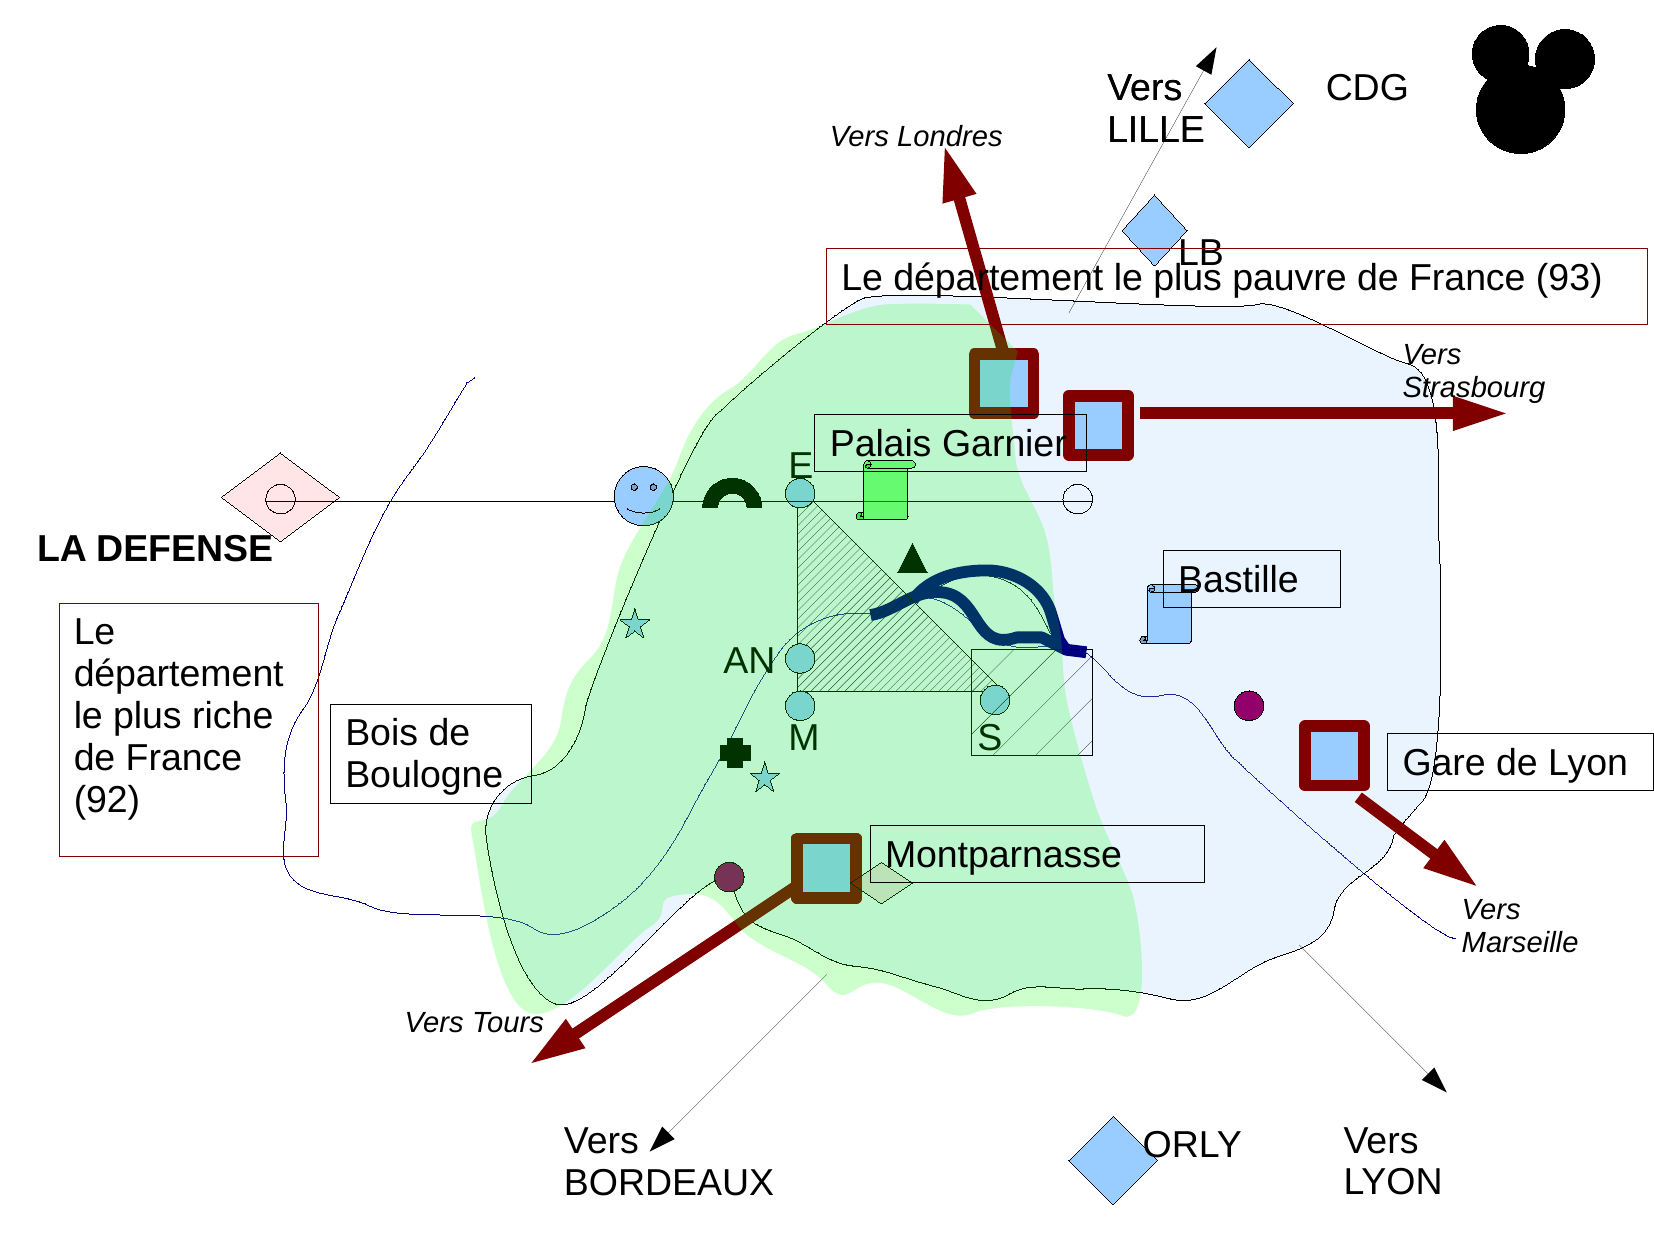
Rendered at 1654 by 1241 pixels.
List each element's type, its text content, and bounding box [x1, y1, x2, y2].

text_box Vers Strasbourg [1387, 330, 1595, 411]
text_box Le département le plus riche de France (92) [59, 603, 319, 857]
text_box [471, 322, 1441, 1017]
text_box Bastille [1163, 550, 1341, 608]
text_box Bois de Boulogne [330, 704, 532, 804]
text_box Vers Marseille [1446, 885, 1654, 966]
text_box LA DEFENSE [11, 519, 337, 578]
text_box CDG [1311, 59, 1487, 116]
text_box Gare de Lyon [1387, 733, 1654, 791]
text_box Montparnasse [870, 825, 1205, 883]
text_box Vers Tours [389, 998, 597, 1046]
text_box Vers LILLE [1092, 59, 1300, 159]
text_box LB [1163, 224, 1371, 248]
text_box [1472, 25, 1595, 154]
text_box Le département le plus pauvre de France (93) [826, 248, 1648, 325]
text_box [1122, 194, 1182, 248]
text_box Vers LYON [1328, 1111, 1536, 1211]
text_box [221, 452, 340, 542]
text_box S [1081, 708, 1170, 766]
text_box [1068, 1116, 1144, 1205]
text_box ORLY [1127, 1116, 1335, 1174]
text_box Palais Garnier [814, 414, 1087, 472]
text_box Vers Londres [814, 112, 1022, 160]
text_box Vers BORDEAUX [549, 1111, 827, 1211]
